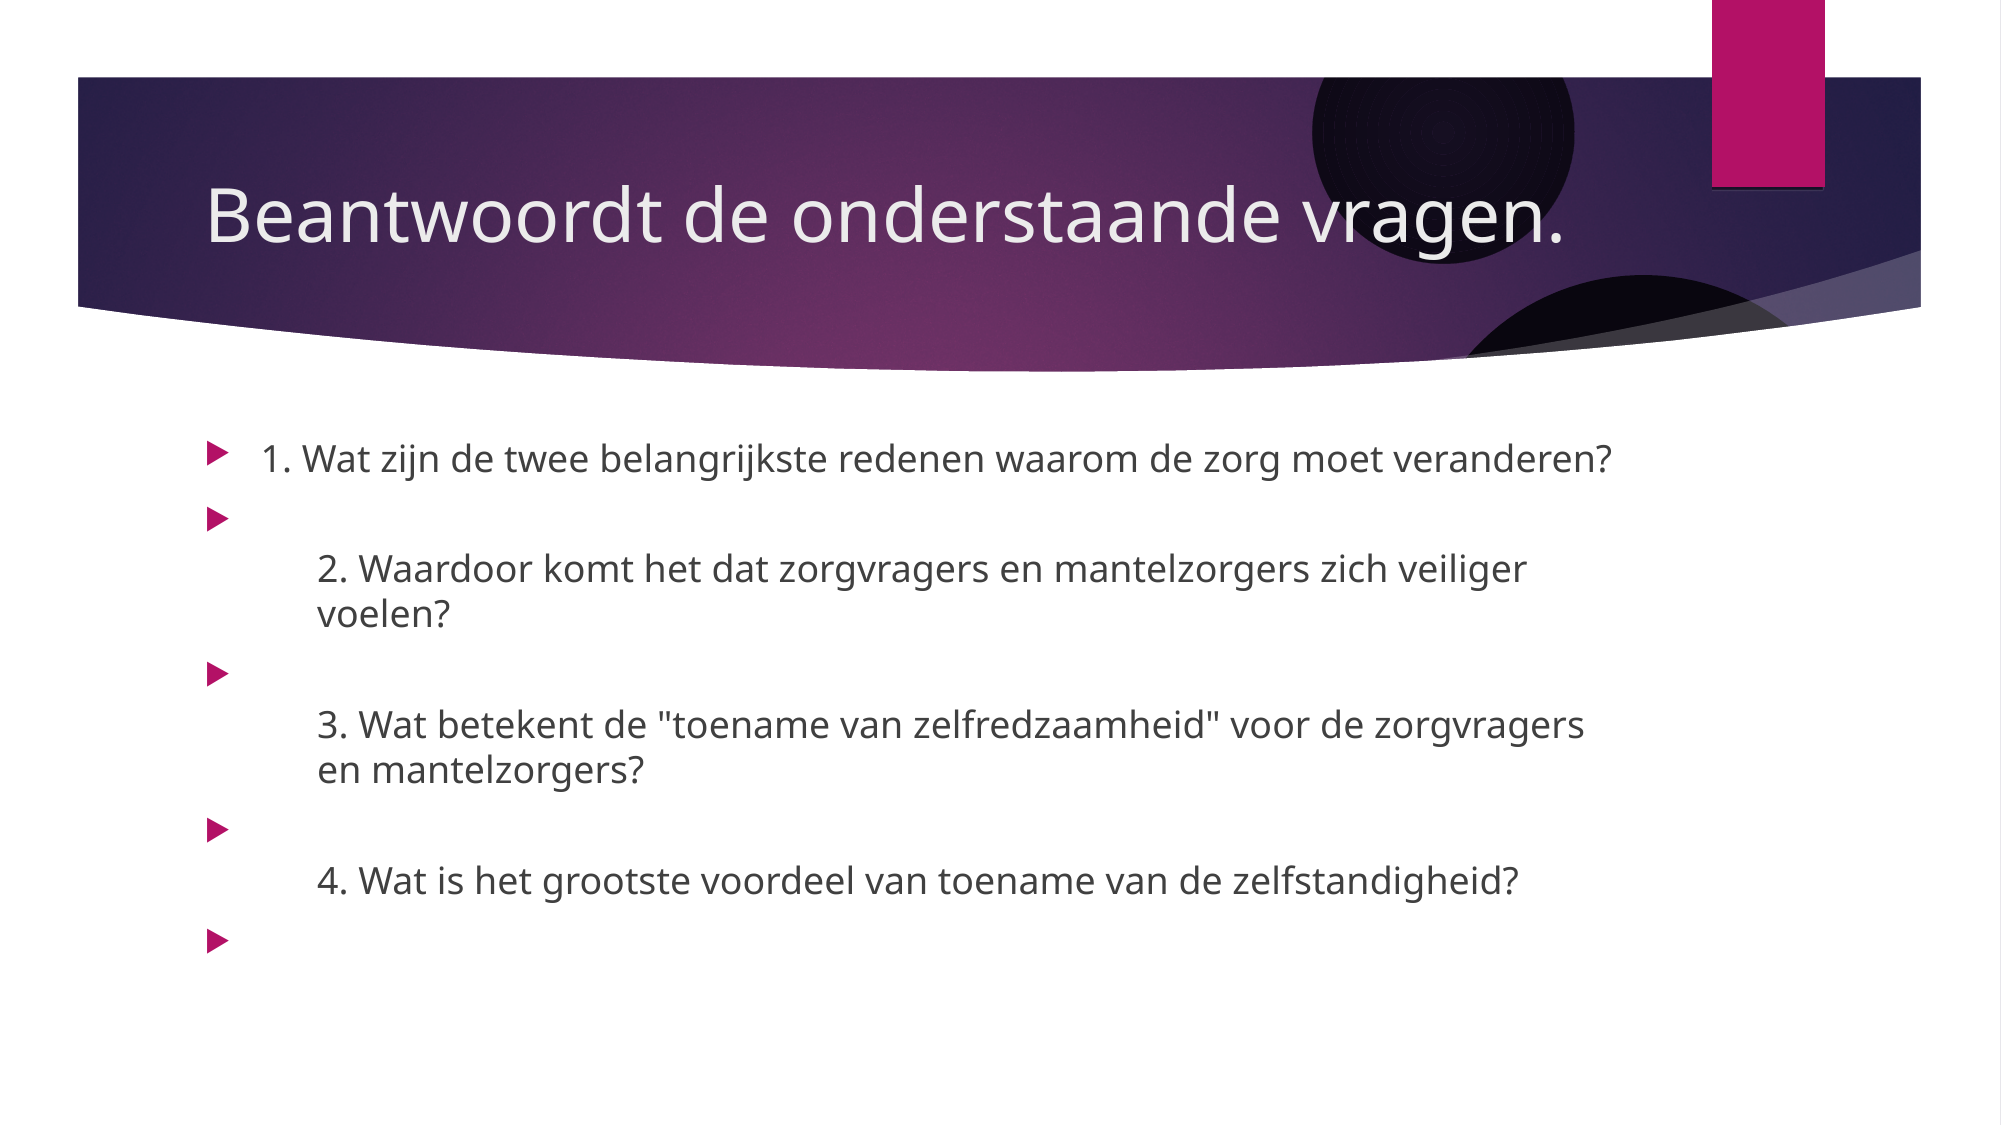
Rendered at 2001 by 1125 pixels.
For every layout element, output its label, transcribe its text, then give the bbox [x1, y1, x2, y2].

title Beantwoordt de onderstaande vragen. [189, 159, 1627, 276]
list 1. Wat zijn de twee belangrijkste redenen waarom de zorg moet veranderen? 2. Waardoor komt het dat zorgvragers en mantelzorgers zich veiliger voelen? 3. Wat betekent de "toename van zelfredzaamheid" voor de zorgvragers en mantelzorgers? 4. Wat is het grootste voordeel van toename van de zelfstandigheid? [189, 427, 1638, 1079]
